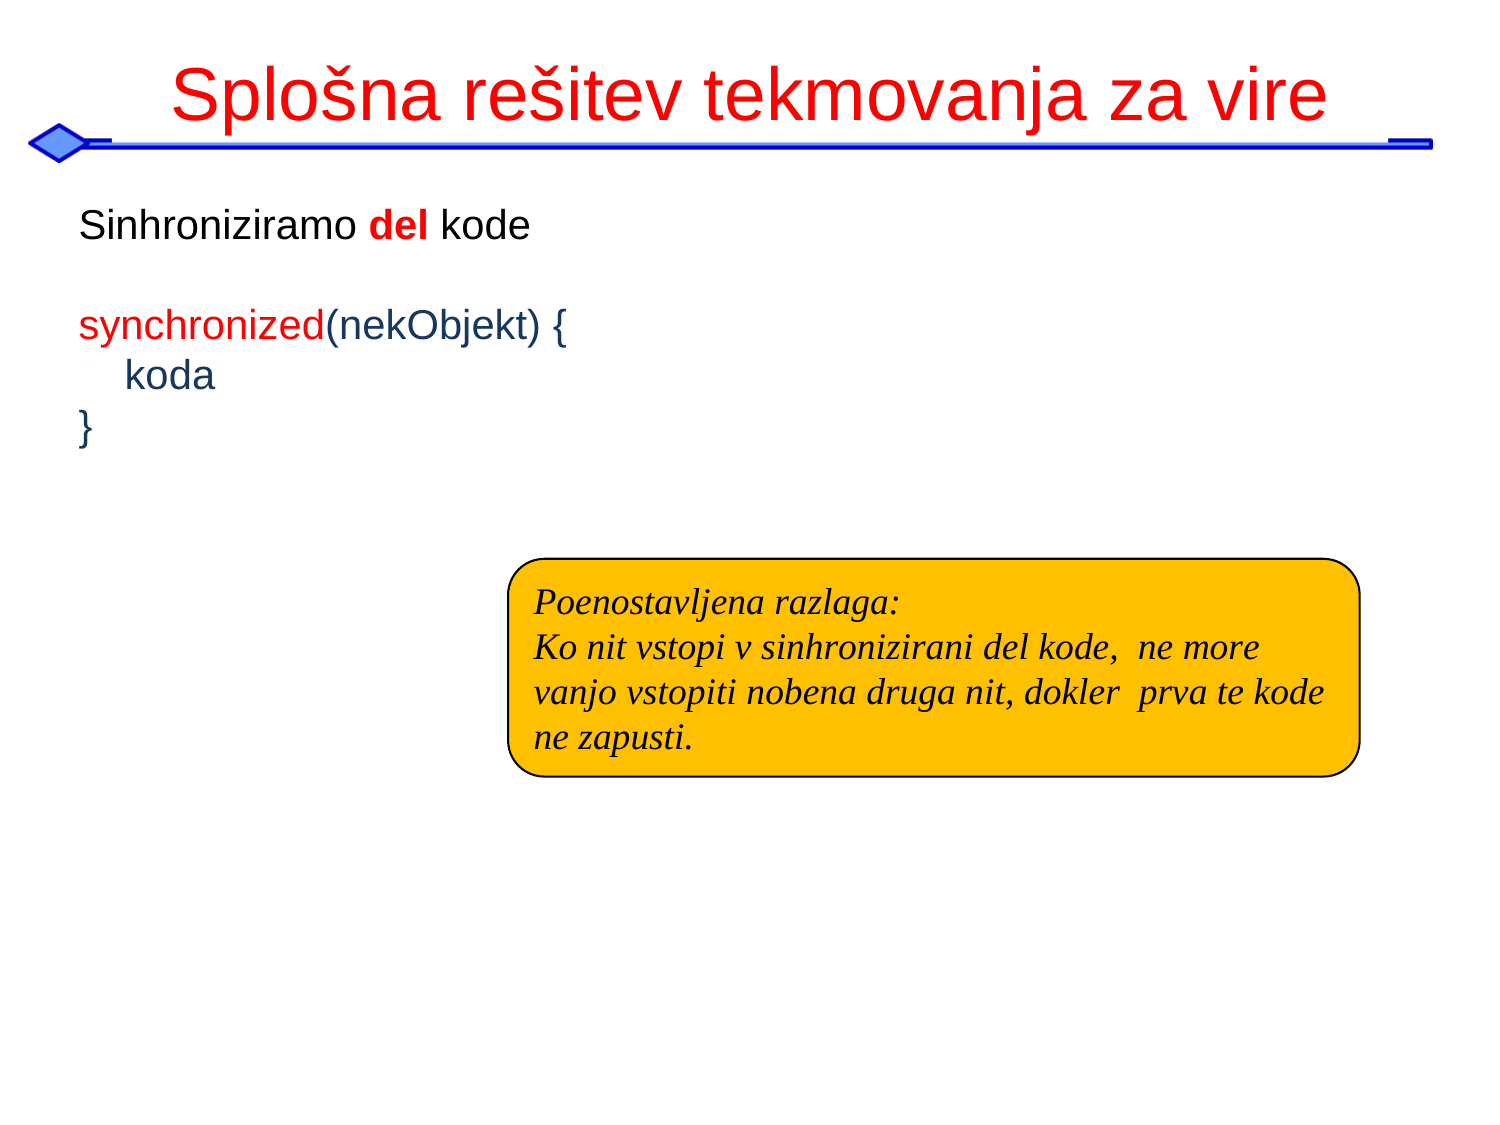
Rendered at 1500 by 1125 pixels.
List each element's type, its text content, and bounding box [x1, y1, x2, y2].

title Splošna rešitev tekmovanja za vire [111, 37, 1389, 143]
picture [28, 123, 1433, 163]
text_box Poenostavljena razlaga: Ko nit vstopi v sinhronizirani del kode, ne more vanjo vstopiti nobena druga nit, dokler prva te kode ne zapusti. [508, 558, 1360, 777]
text_box Sinhroniziramo del kode synchronized(nekObjekt) { koda } [63, 190, 1433, 507]
